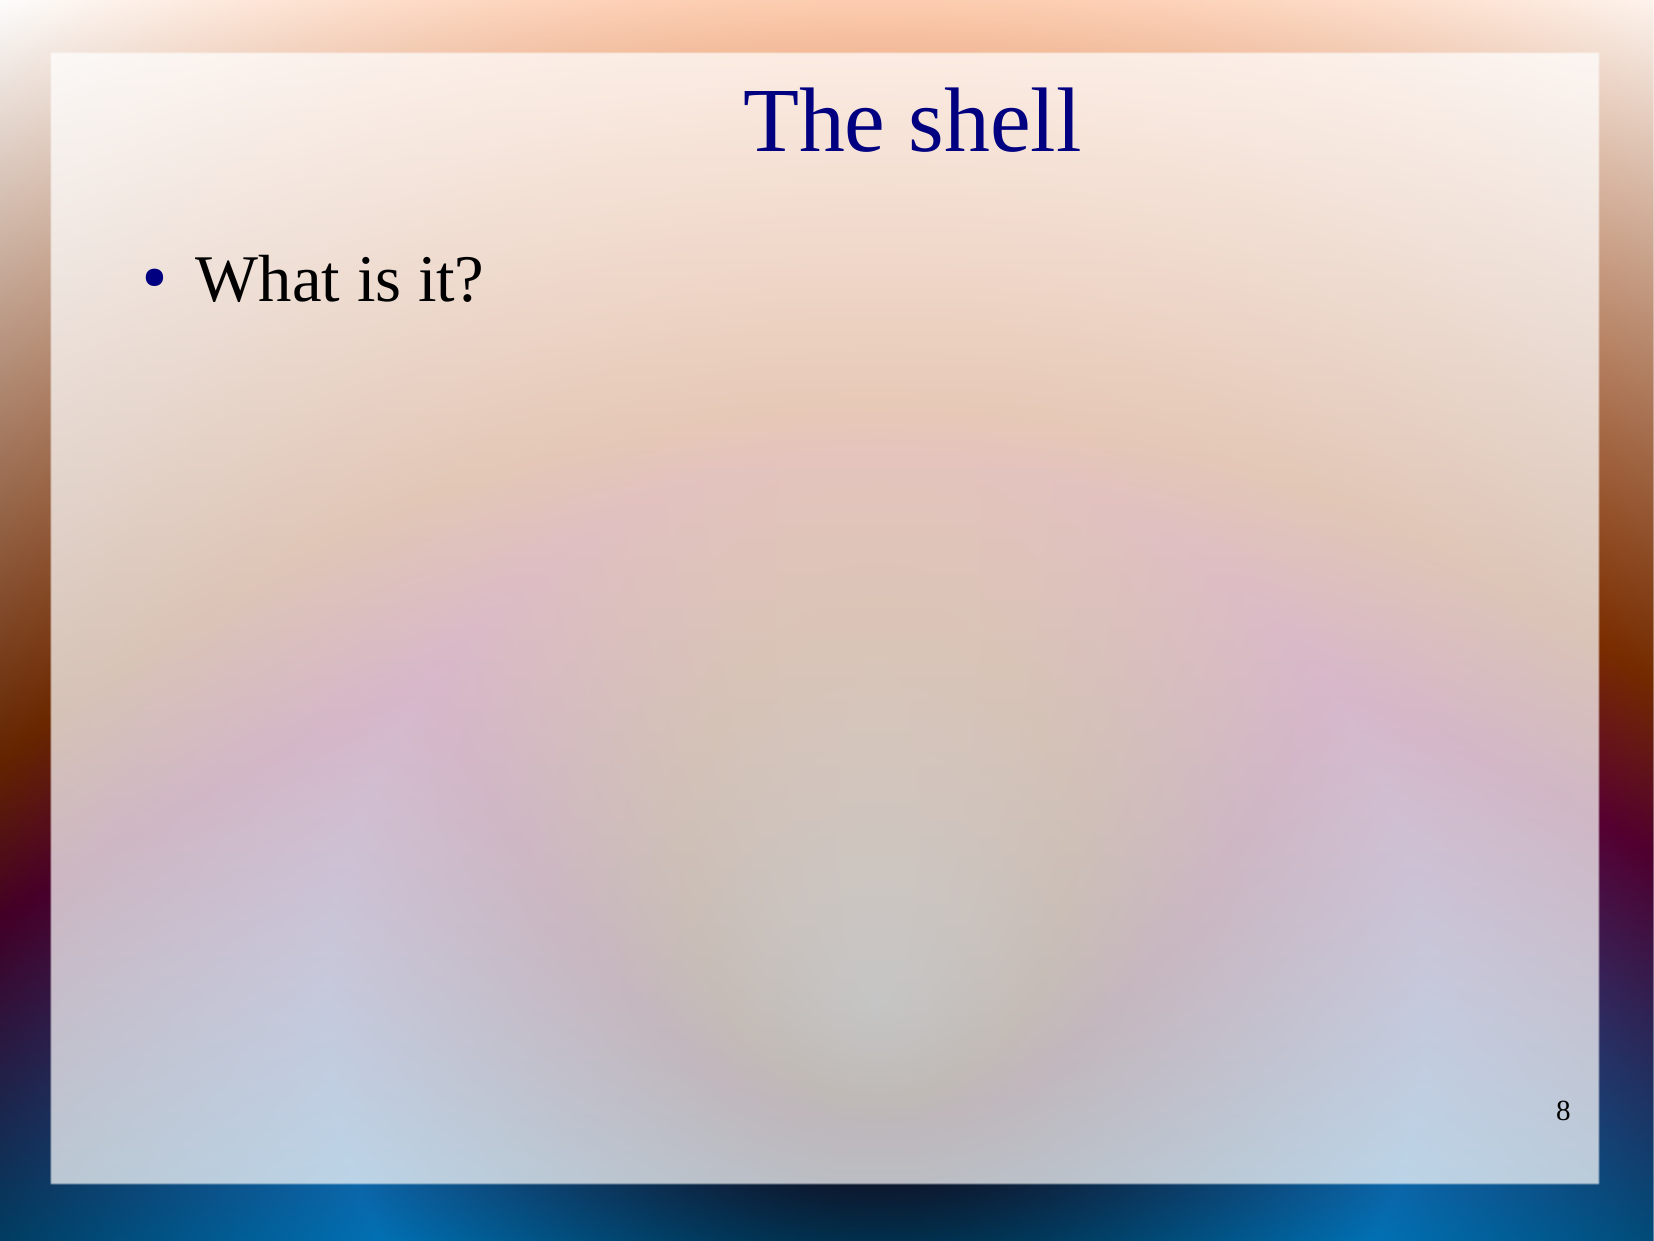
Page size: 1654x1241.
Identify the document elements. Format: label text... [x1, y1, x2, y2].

picture [0, 0, 1654, 1241]
list What is it? [110, 234, 1620, 1109]
title The shell [208, 38, 1618, 180]
